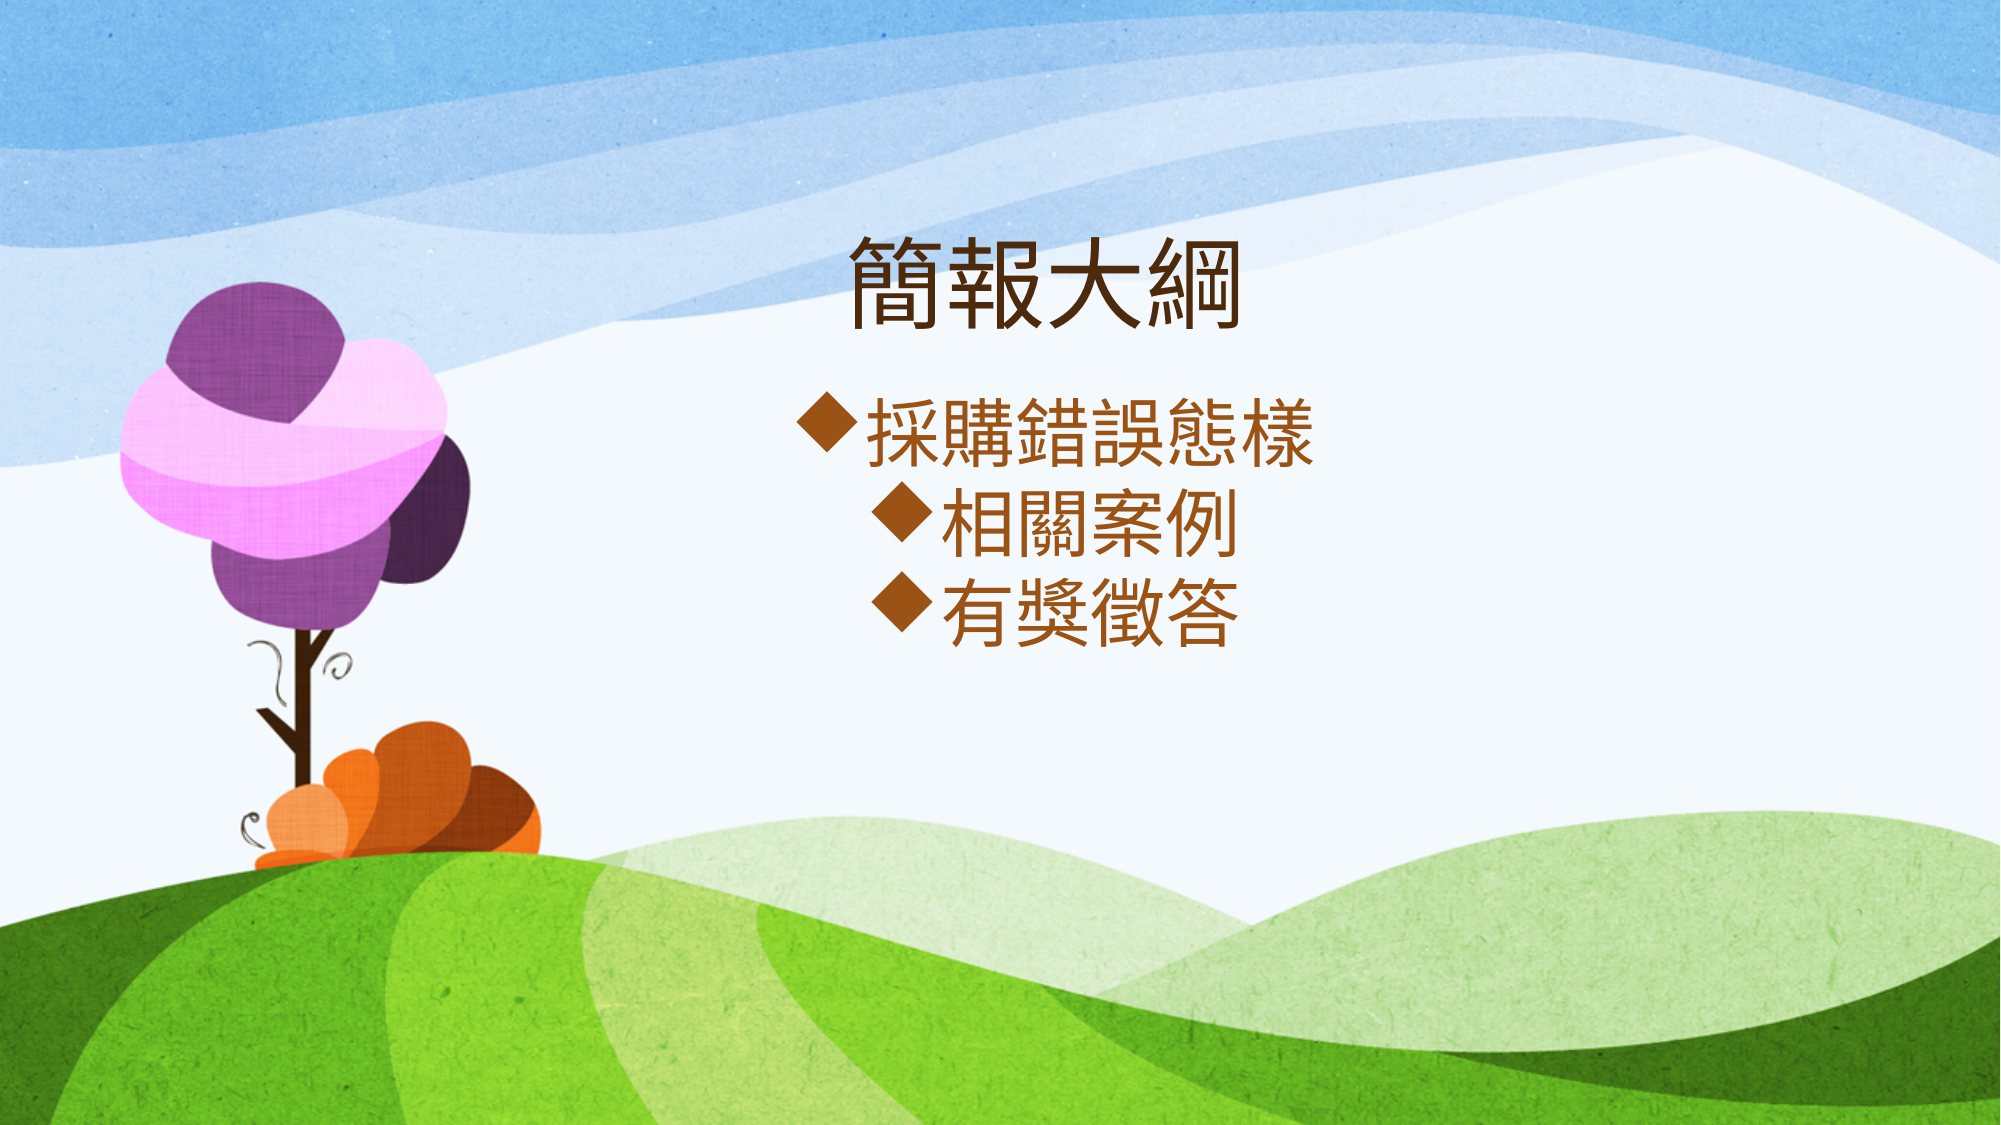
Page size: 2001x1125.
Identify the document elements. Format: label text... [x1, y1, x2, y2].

title 簡報大綱 [483, 50, 1608, 351]
list 採購錯誤態樣 相關案例 有獎徵答 [490, 379, 1616, 685]
picture [0, 0, 2001, 1125]
